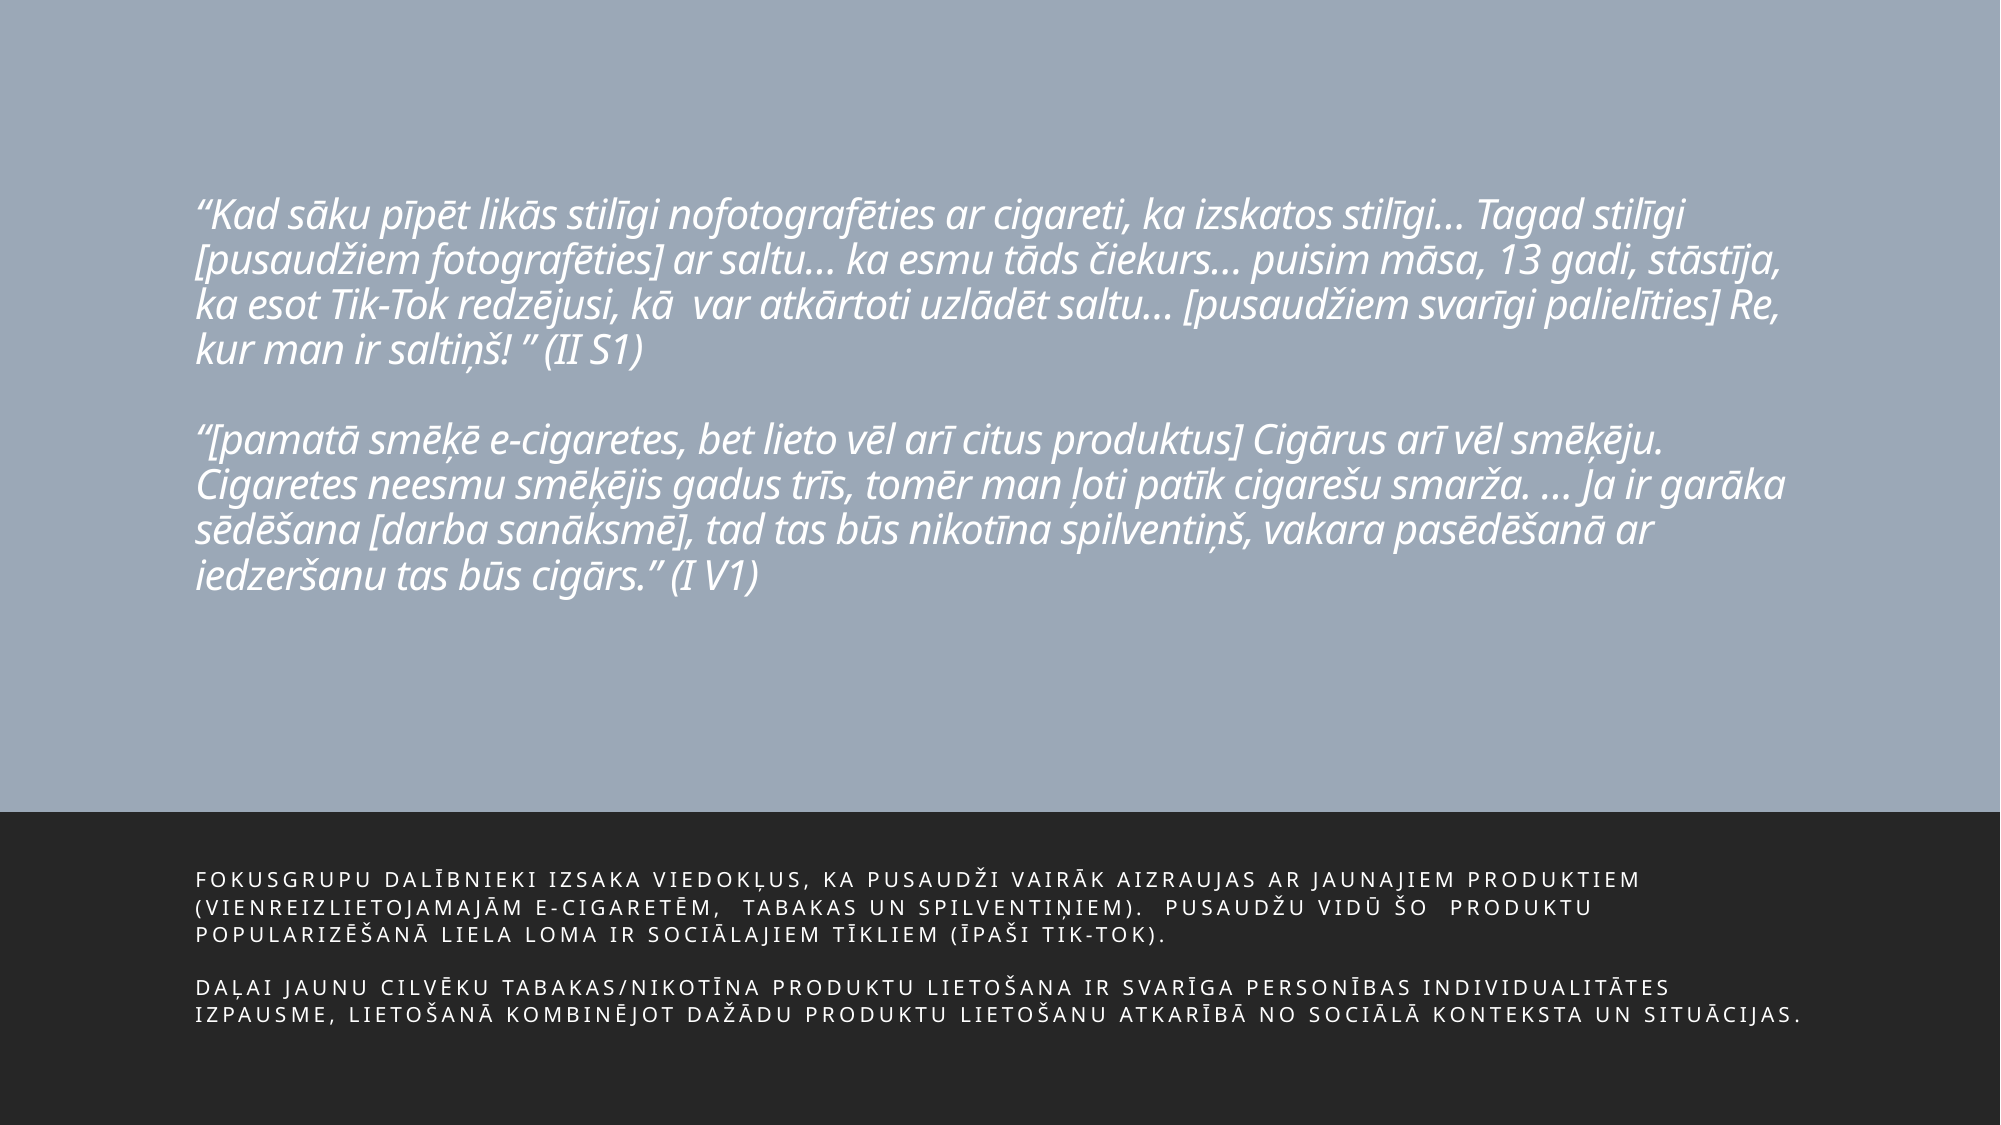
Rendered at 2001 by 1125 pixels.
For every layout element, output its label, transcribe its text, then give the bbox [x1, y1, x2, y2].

text_box [0, 0, 2000, 1125]
title “Kad sāku pīpēt likās stilīgi nofotografēties ar cigareti, ka izskatos stilīgi… Tagad stilīgi [pusaudžiem fotografēties] ar saltu… ka esmu tāds čiekurs… puisim māsa, 13 gadi, stāstīja, ka esot Tik-Tok redzējusi, kā var atkārtoti uzlādēt saltu… [pusaudžiem svarīgi palielīties] Re, kur man ir saltiņš! ” (II S1) “[pamatā smēķē e-cigaretes, bet lieto vēl arī citus produktus] Cigārus arī vēl smēķēju. Cigaretes neesmu smēķējis gadus trīs, tomēr man ļoti patīk cigarešu smarža. … Ja ir garāka sēdēšana [darba sanāksmē], tad tas būs nikotīna spilventiņš, vakara pasēdēšanā ar iedzeršanu tas būs cigārs.” (I V1) [180, 124, 1831, 763]
subtitle fokusgrupu dalībnieki izsaka viedokļus, ka pusaudži vairāk aizraujas ar jaunajiem produktiem (vienreizlietojamajām e-cigaretēm, tabakas un spilventiņiem). Pusaudžu vidū šo produktu popularizēšanā liela loma ir sociālajiem tīkliem (īpaši Tik-Tok). Daļai jaunu cilvēku tabakas/nikotīna produktu lietošana ir svarīga personības individualitātes izpausme, lietošanā kombinējot dažādu produktu lietošanu atkarībā no sociālā konteksta un situācijas. [180, 857, 1831, 1045]
